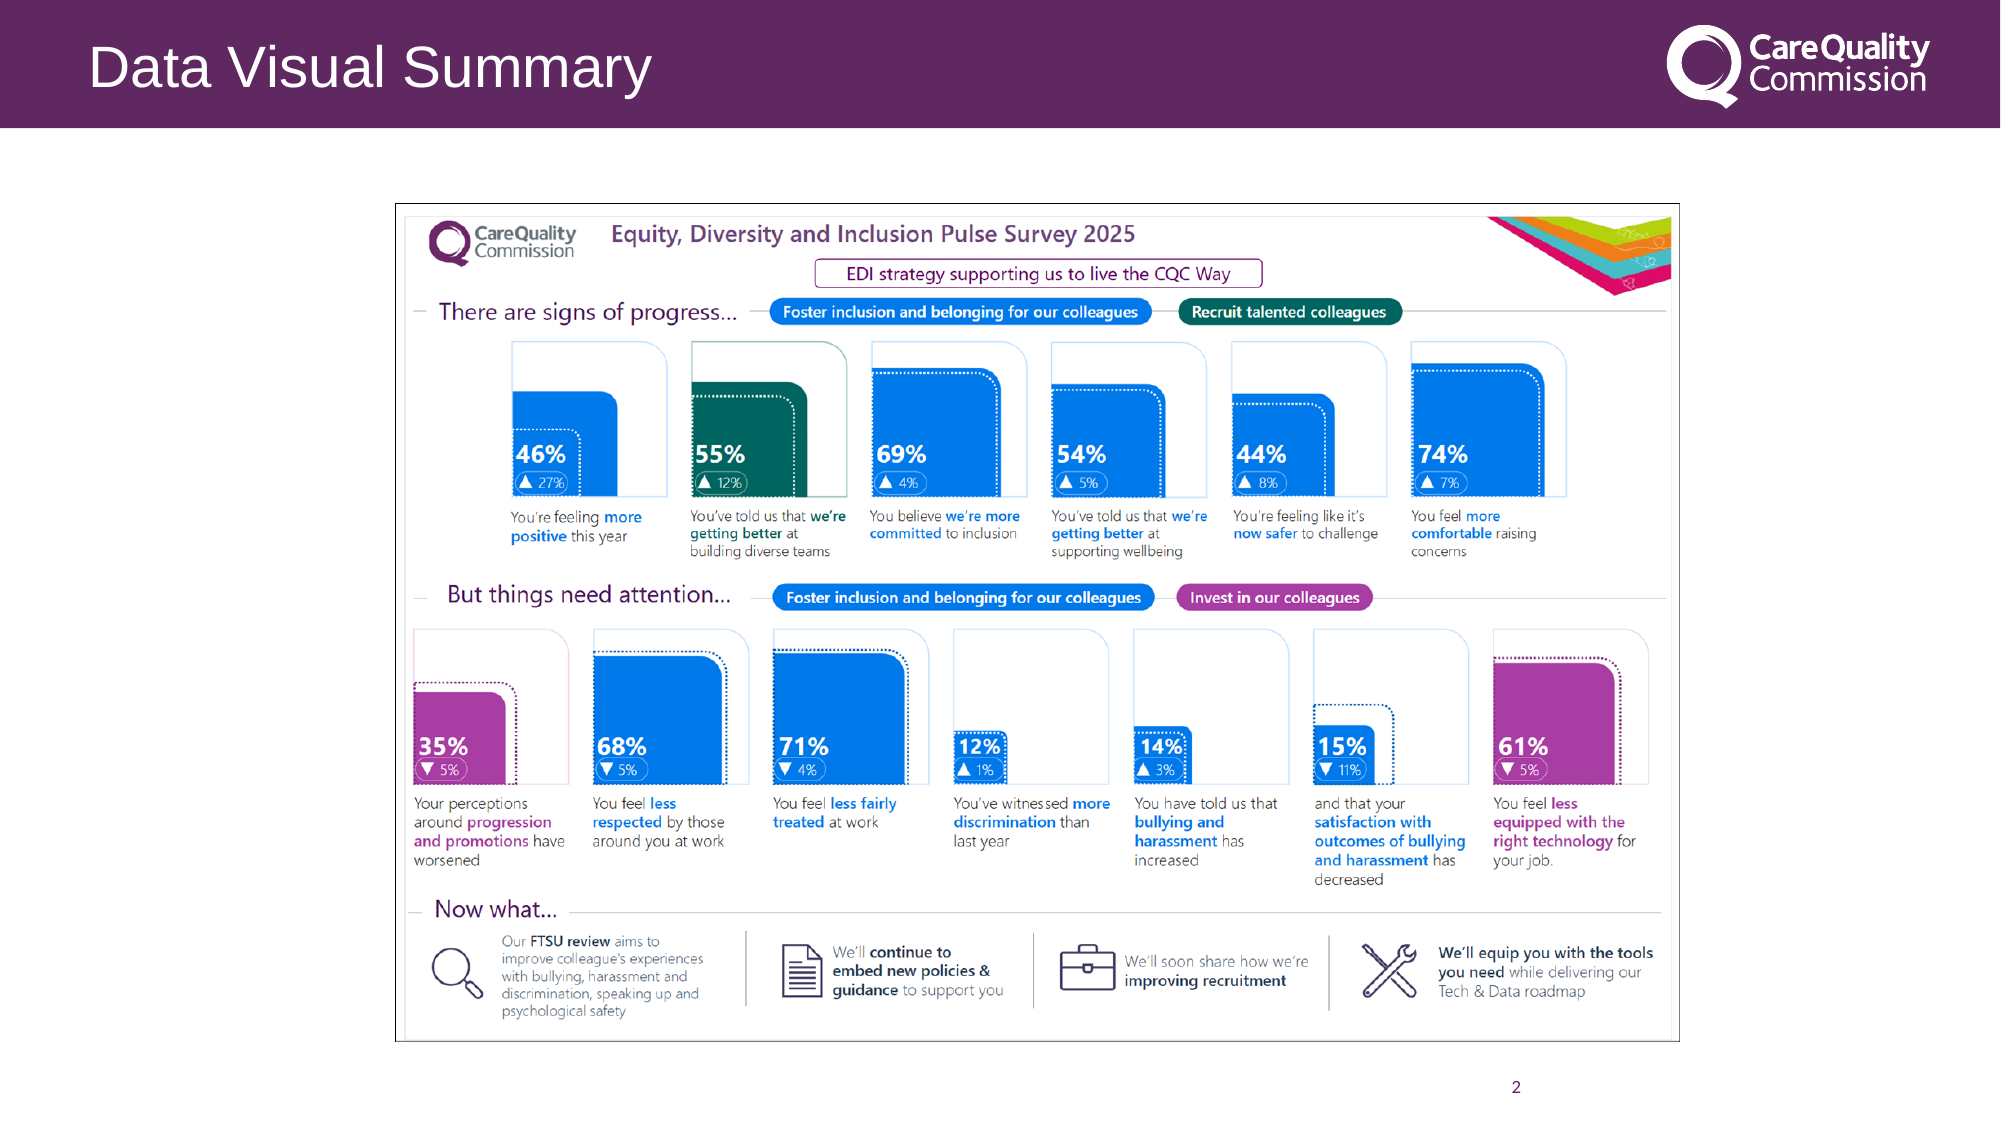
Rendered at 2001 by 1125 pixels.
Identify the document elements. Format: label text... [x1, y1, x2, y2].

text_box 2 [1511, 1022, 1929, 1098]
title Data Visual Summary [0, 0, 1647, 129]
picture [395, 203, 1680, 1042]
